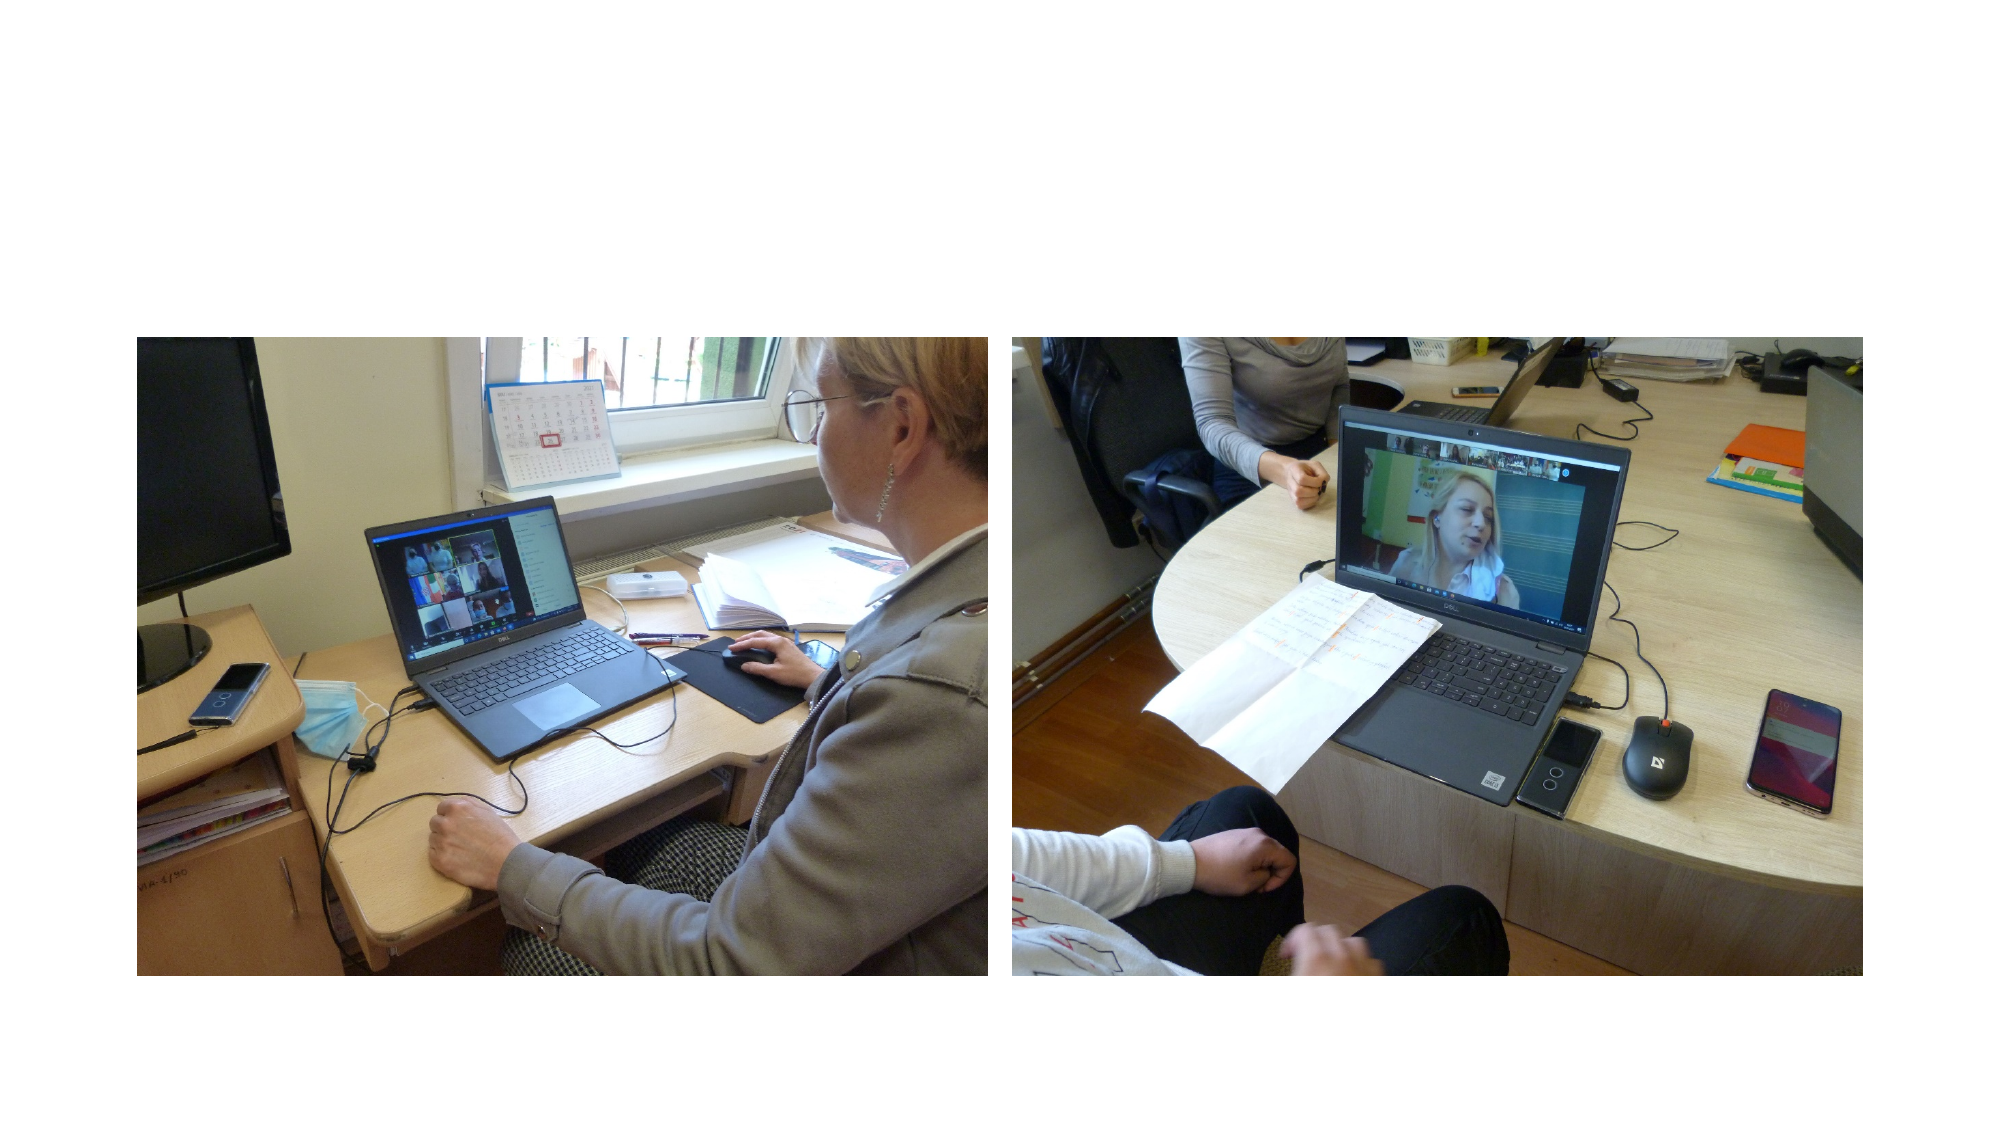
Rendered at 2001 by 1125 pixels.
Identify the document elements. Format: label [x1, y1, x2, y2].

picture [137, 337, 988, 976]
picture [1012, 337, 1863, 976]
